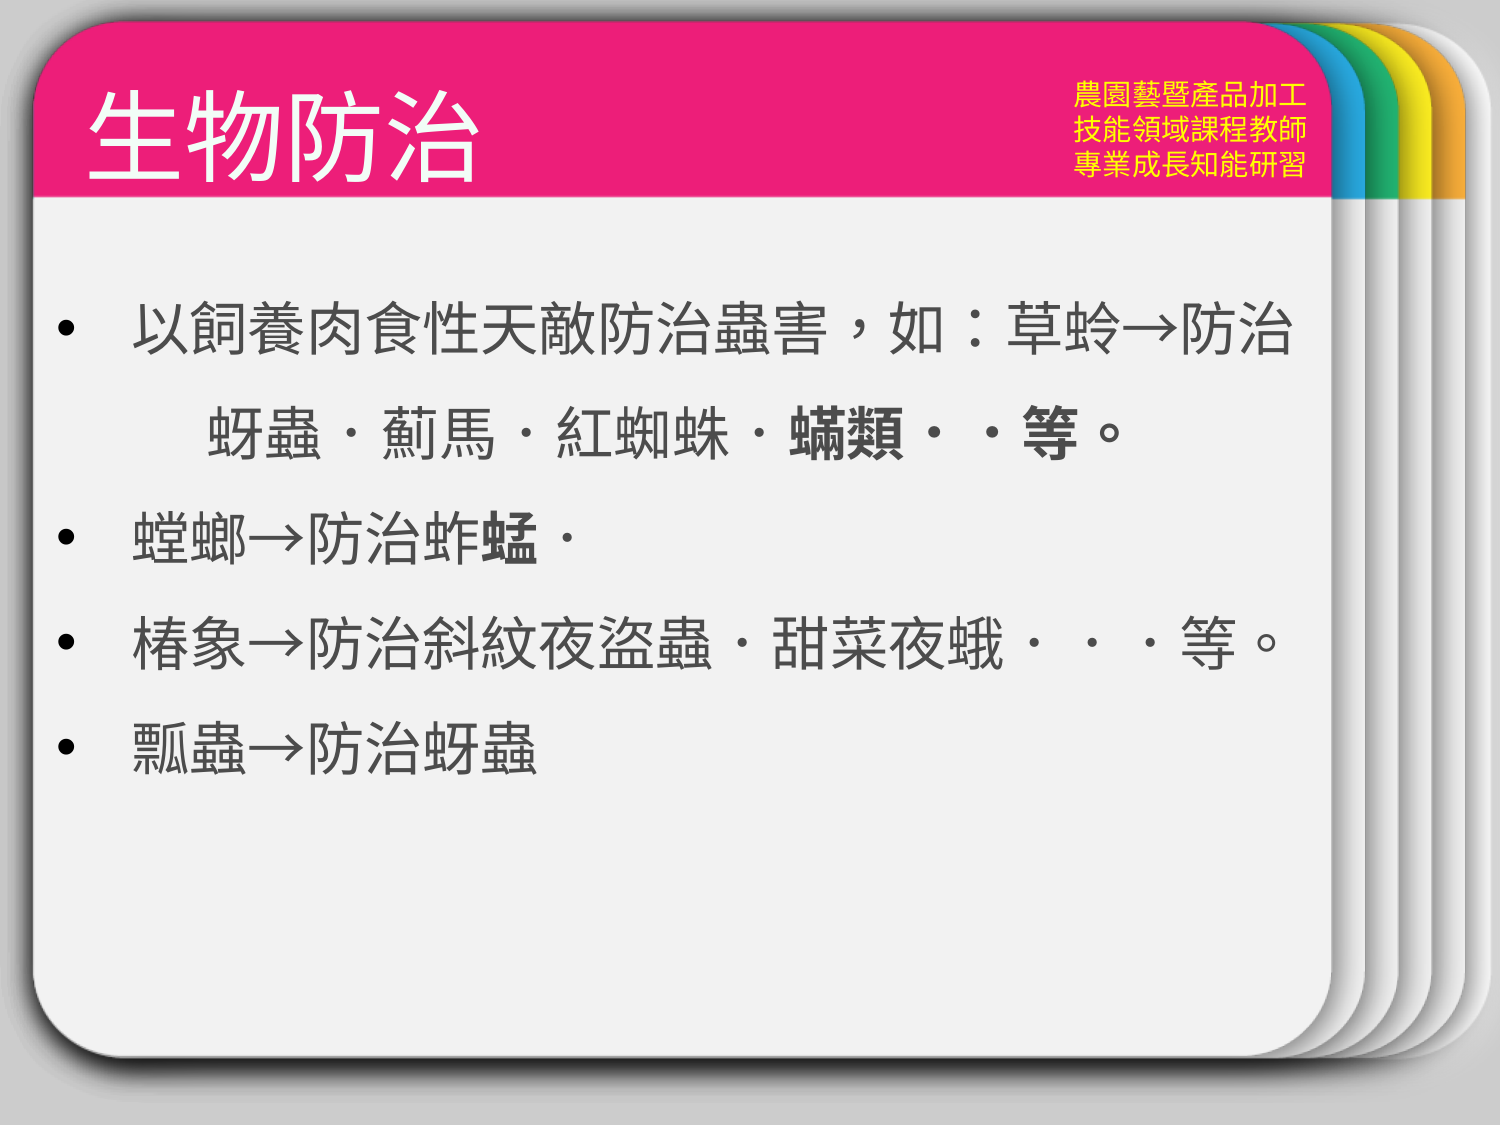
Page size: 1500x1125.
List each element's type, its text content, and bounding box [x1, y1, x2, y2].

text_box 以飼養肉食性天敵防治蟲害，如：草蛉→防治蚜蟲．薊馬．紅蜘蛛．蟎類．．等。 螳螂→防治蚱蜢． 椿象→防治斜紋夜盜蟲．甜菜夜蛾．．．等。 瓢蟲→防治蚜蟲 [41, 249, 1333, 795]
text_box 農園藝暨產品加工技能領域課程教師專業成長知能研習 [1058, 68, 1344, 190]
text_box 生物防治 [70, 66, 1010, 204]
picture [0, 0, 1500, 1125]
